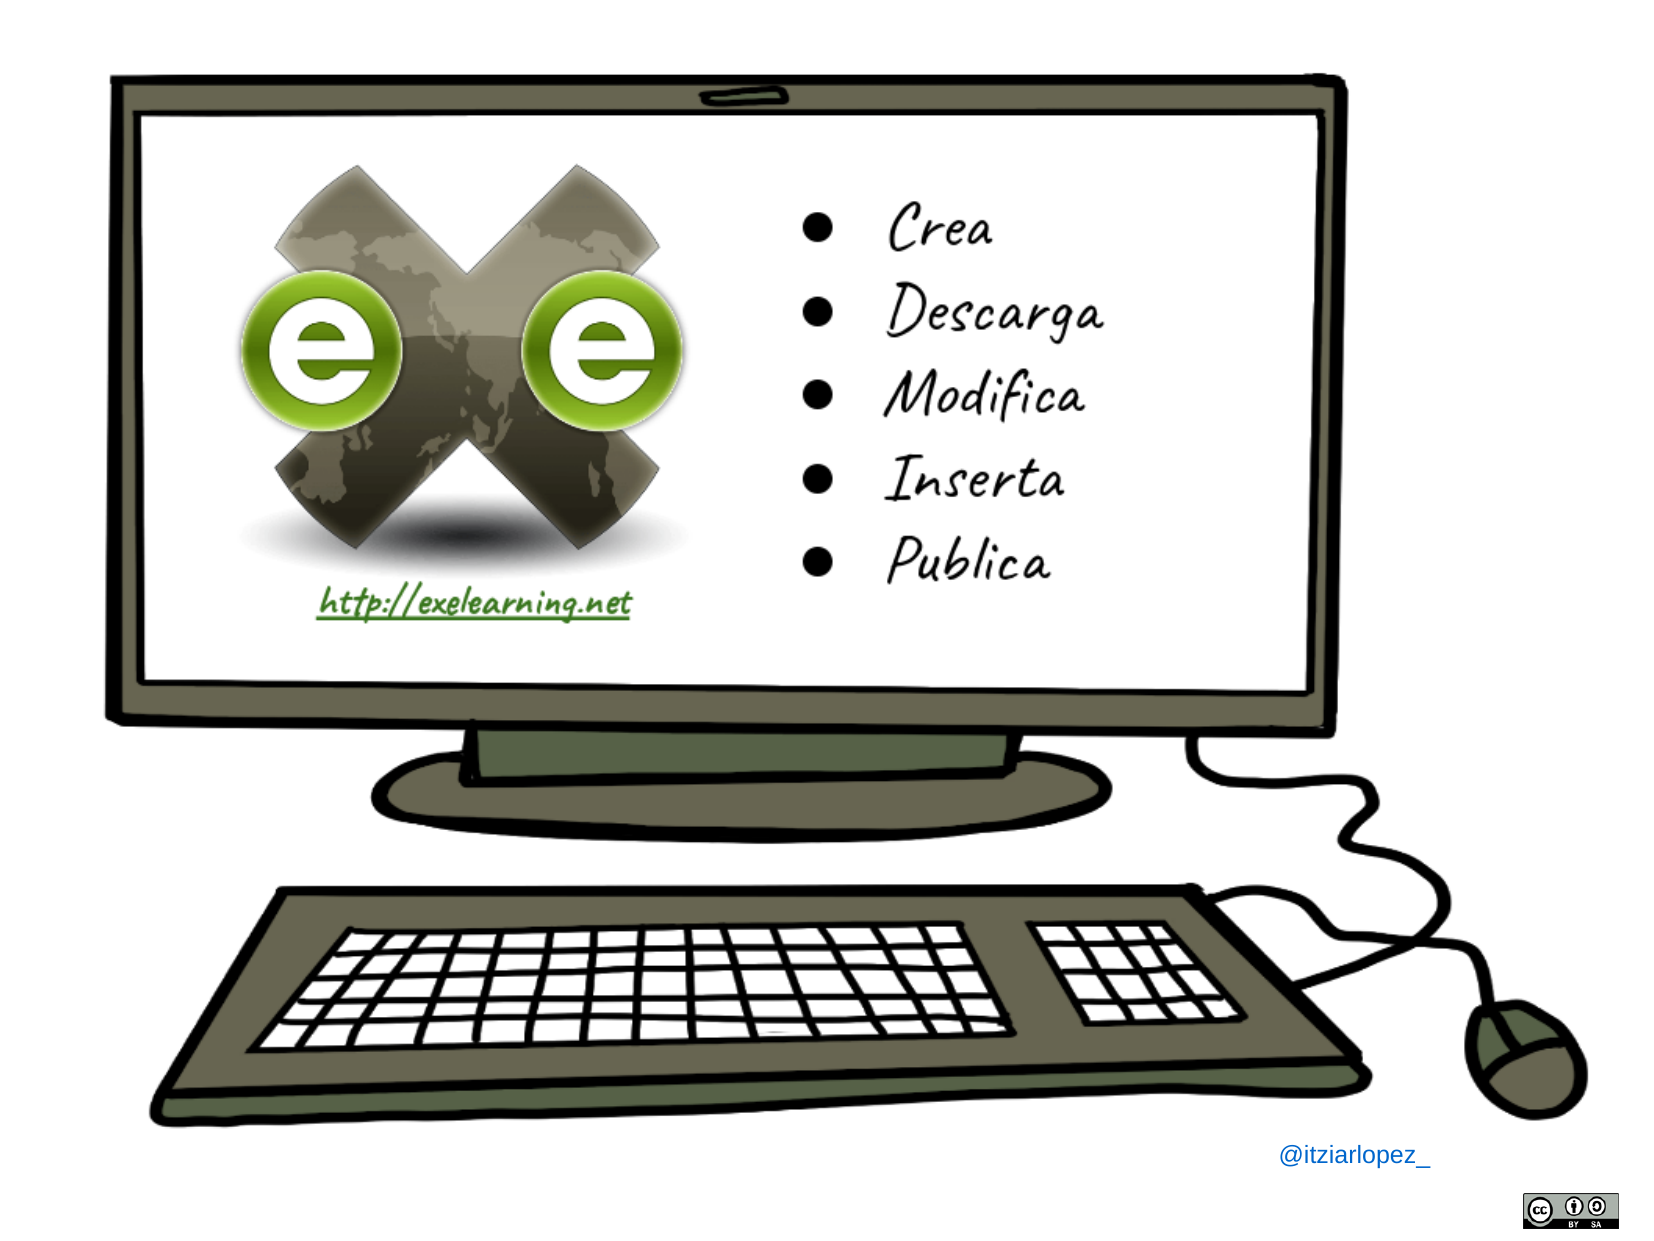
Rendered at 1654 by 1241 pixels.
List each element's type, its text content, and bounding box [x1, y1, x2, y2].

text_box @itziarlopez_ [1263, 1133, 1477, 1241]
picture [1523, 1193, 1619, 1229]
picture [68, 50, 1607, 1152]
